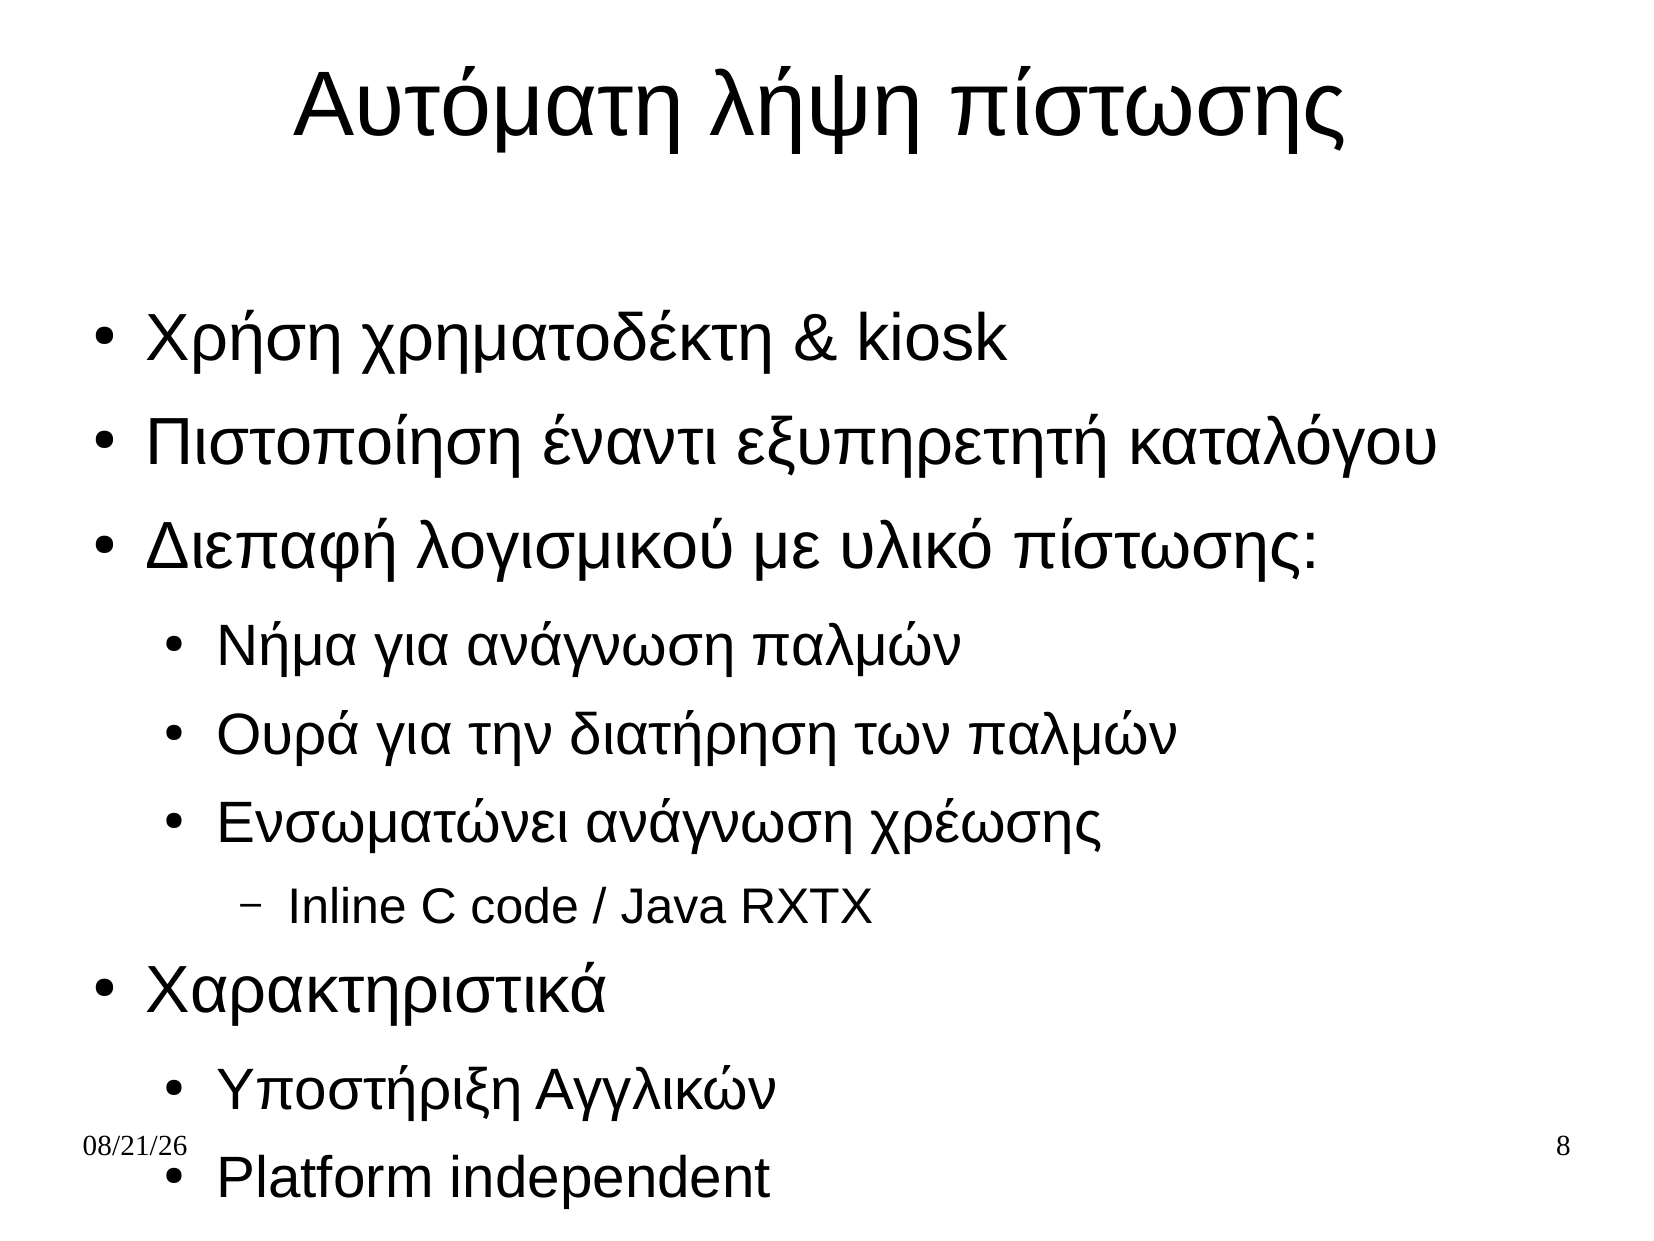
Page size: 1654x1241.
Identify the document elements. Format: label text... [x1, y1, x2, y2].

list Χρήση χρηματοδέκτη & kiosk Πιστοποίηση έναντι εξυπηρετητή καταλόγου Διεπαφή λογισμικού με υλικό πίστωσης: Νήμα για ανάγνωση παλμών Ουρά για την διατήρηση των παλμών Ενσωματώνει ανάγνωση χρέωσης Inline C code / Java RXTX Χαρακτηριστικά Υποστήριξη Αγγλικών Platform independent [75, 300, 1564, 1202]
title Αυτόματη λήψη πίστωσης [76, 7, 1565, 200]
